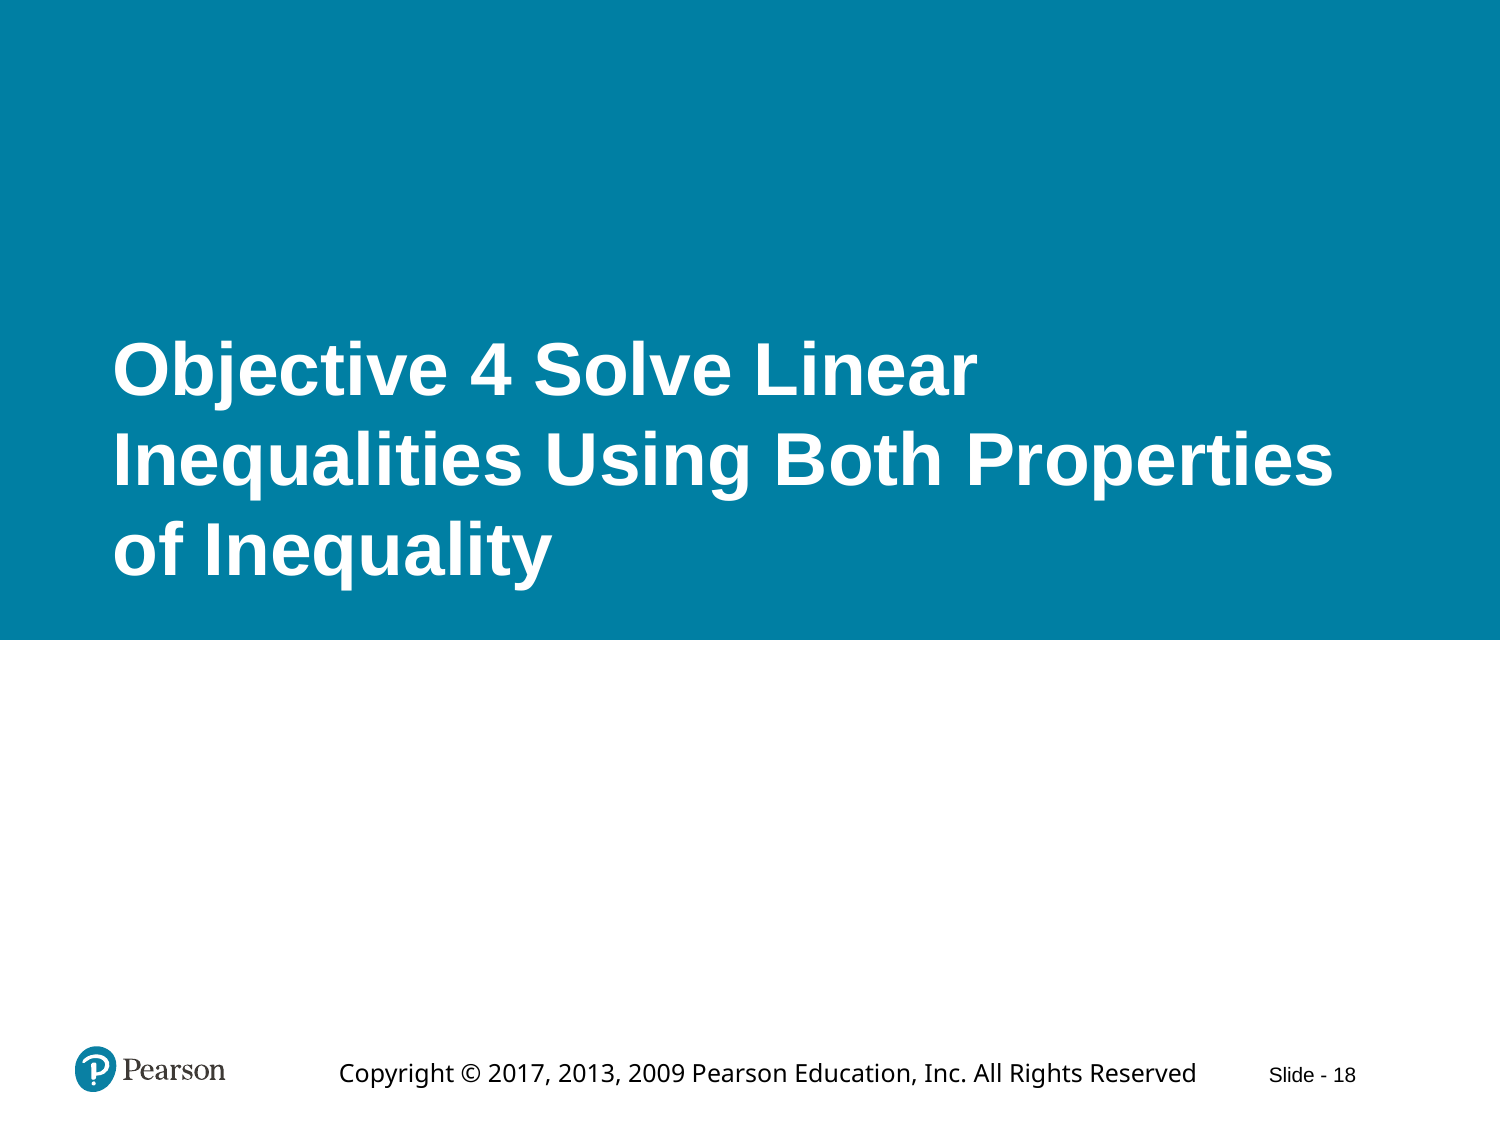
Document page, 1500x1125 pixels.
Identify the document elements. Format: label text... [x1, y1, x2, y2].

title Objective 4 Solve Linear Inequalities Using Both Properties of Inequality [112, 125, 1388, 591]
